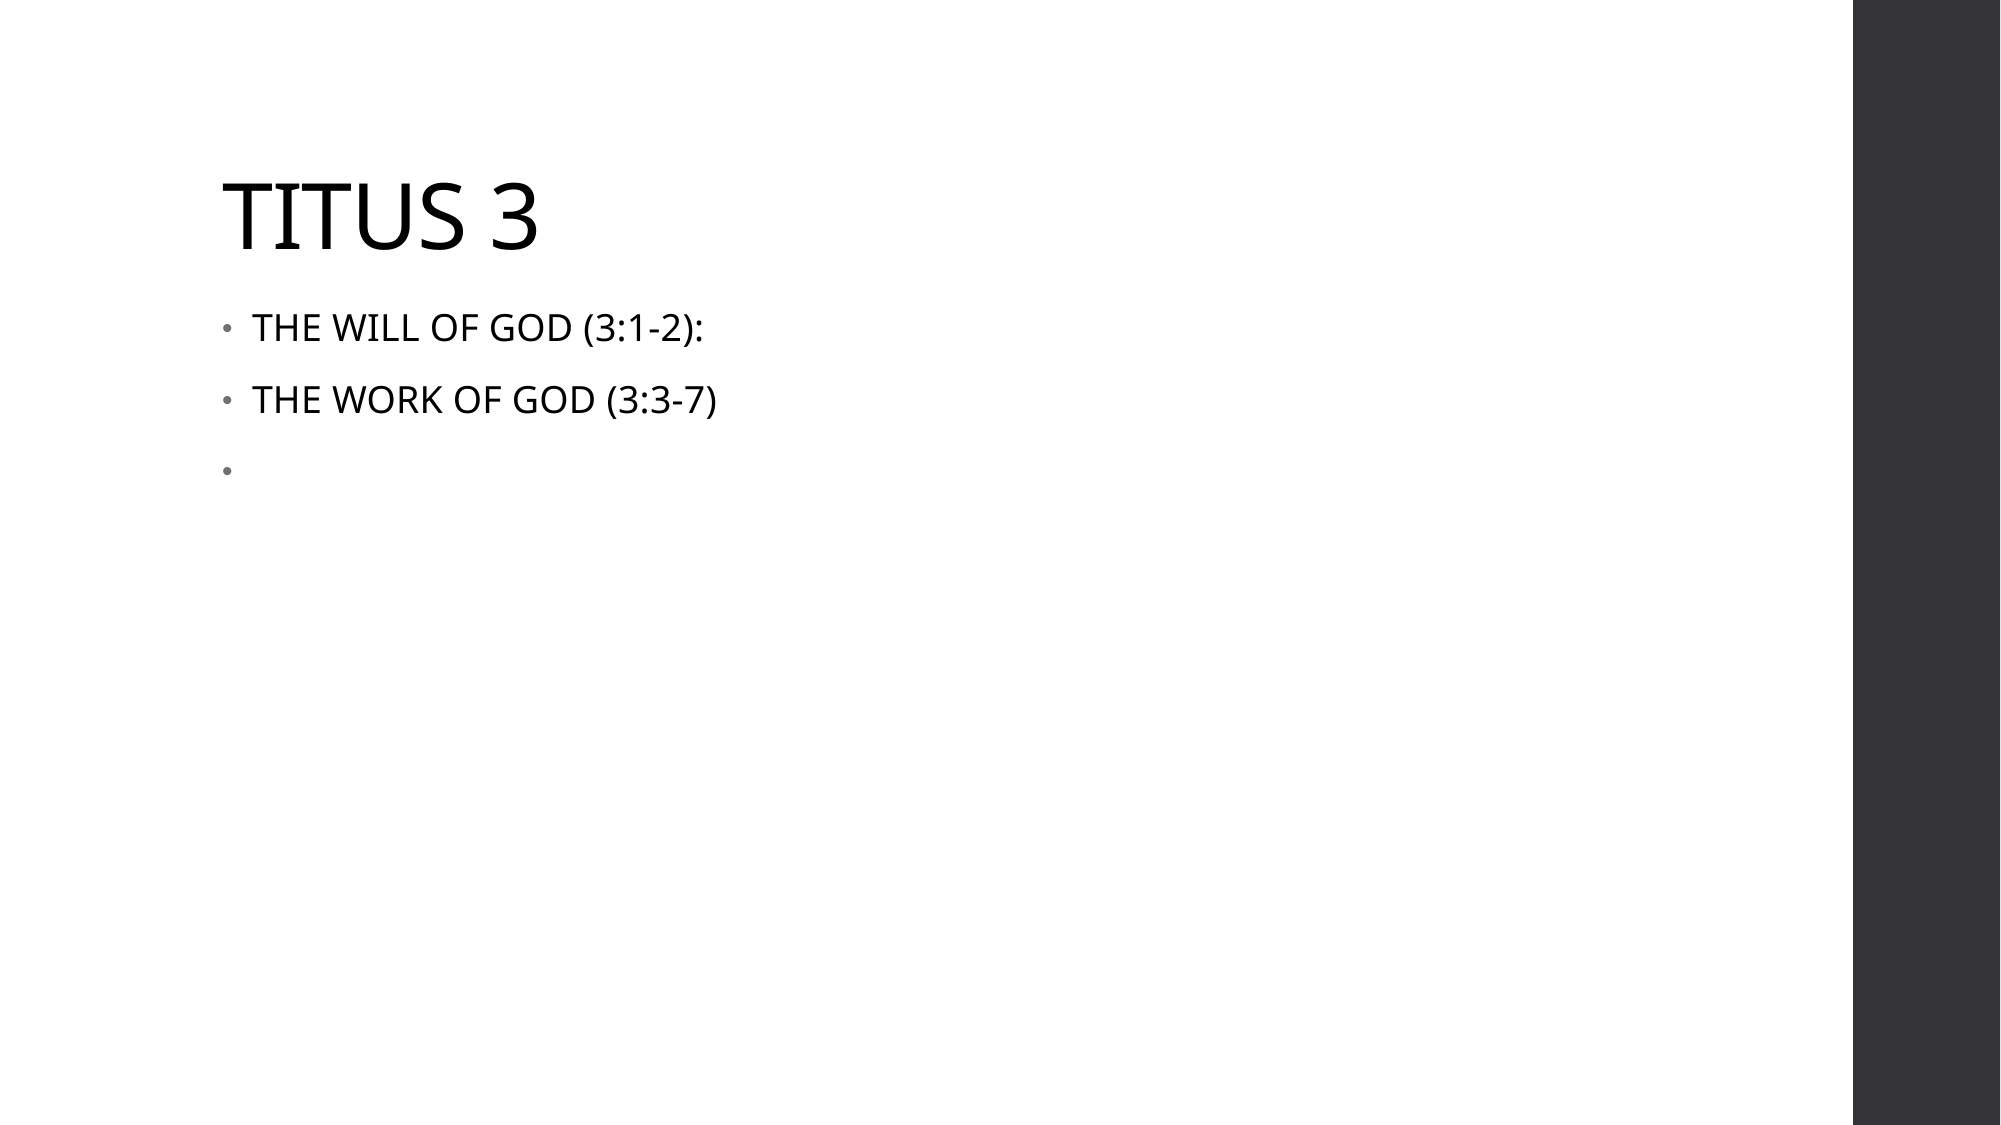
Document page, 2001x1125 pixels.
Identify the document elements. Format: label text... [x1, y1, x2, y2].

title TITUS 3 [206, 60, 1797, 278]
list THE WILL OF GOD (3:1-2): THE WORK OF GOD (3:3-7) [206, 299, 1617, 1014]
